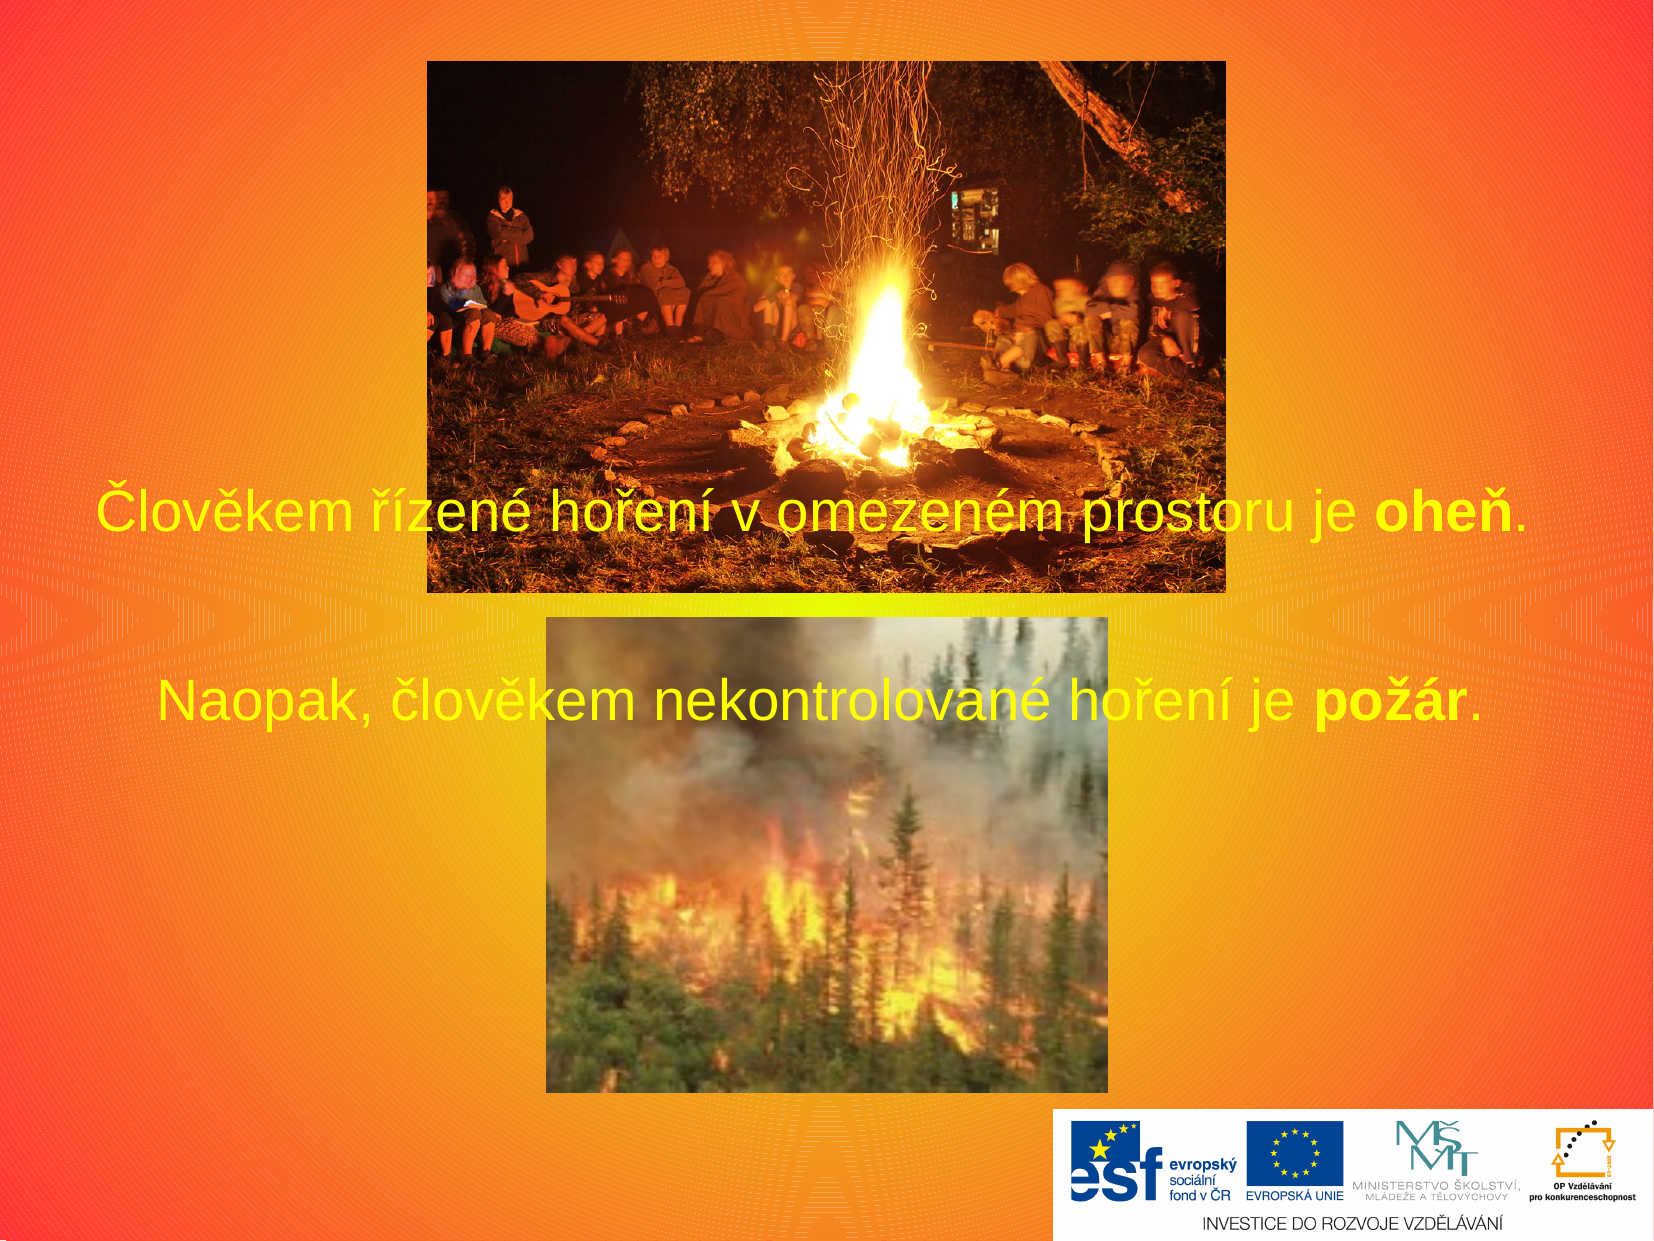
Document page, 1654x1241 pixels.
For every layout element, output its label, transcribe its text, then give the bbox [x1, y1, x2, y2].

picture [427, 61, 1226, 383]
picture [546, 735, 1108, 1093]
picture [1053, 1109, 1654, 1241]
list Člověkem řízené hoření v omezeném prostoru je oheň. Naopak, člověkem nekontrolované hoření je požár. [76, 383, 1565, 735]
